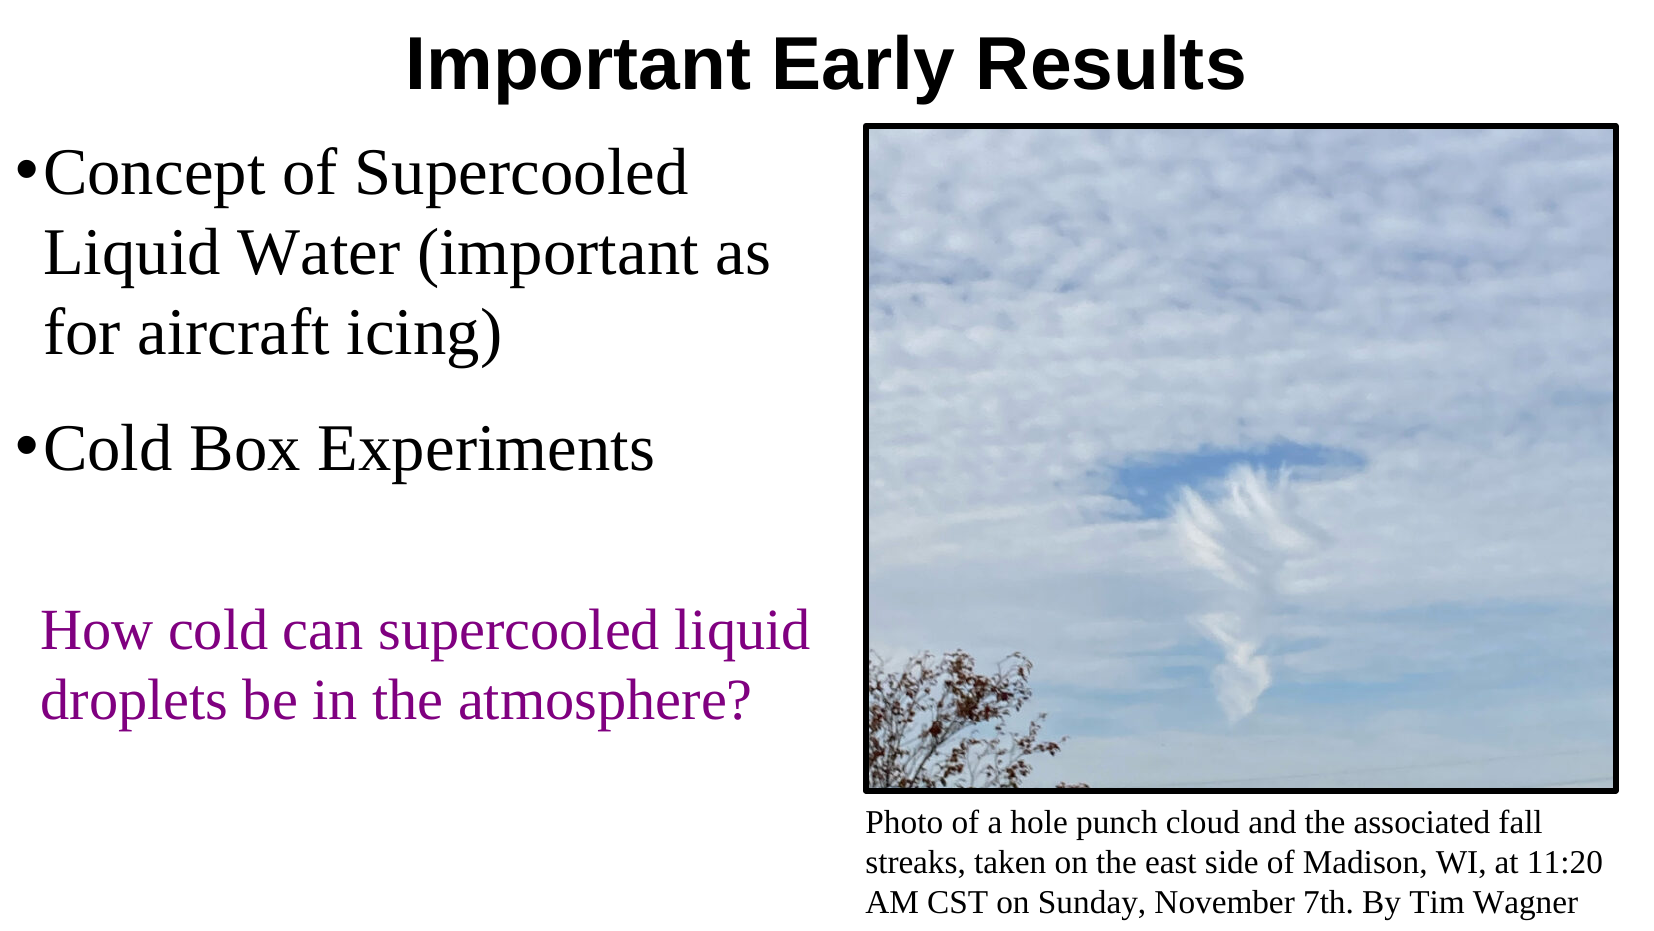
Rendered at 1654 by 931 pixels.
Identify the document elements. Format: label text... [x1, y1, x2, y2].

title Important Early Results [0, 25, 1654, 93]
picture [868, 128, 1613, 788]
list Concept of Supercooled Liquid Water (important as for aircraft icing) Cold Box Experiments [0, 120, 826, 526]
text_box How cold can supercooled liquid droplets be in the atmosphere? [25, 584, 845, 809]
text_box Photo of a hole punch cloud and the associated fall streaks, taken on the east side of Madison, WI, at 11:20 AM CST on Sunday, November 7th. By Tim Wagner [850, 793, 1632, 928]
